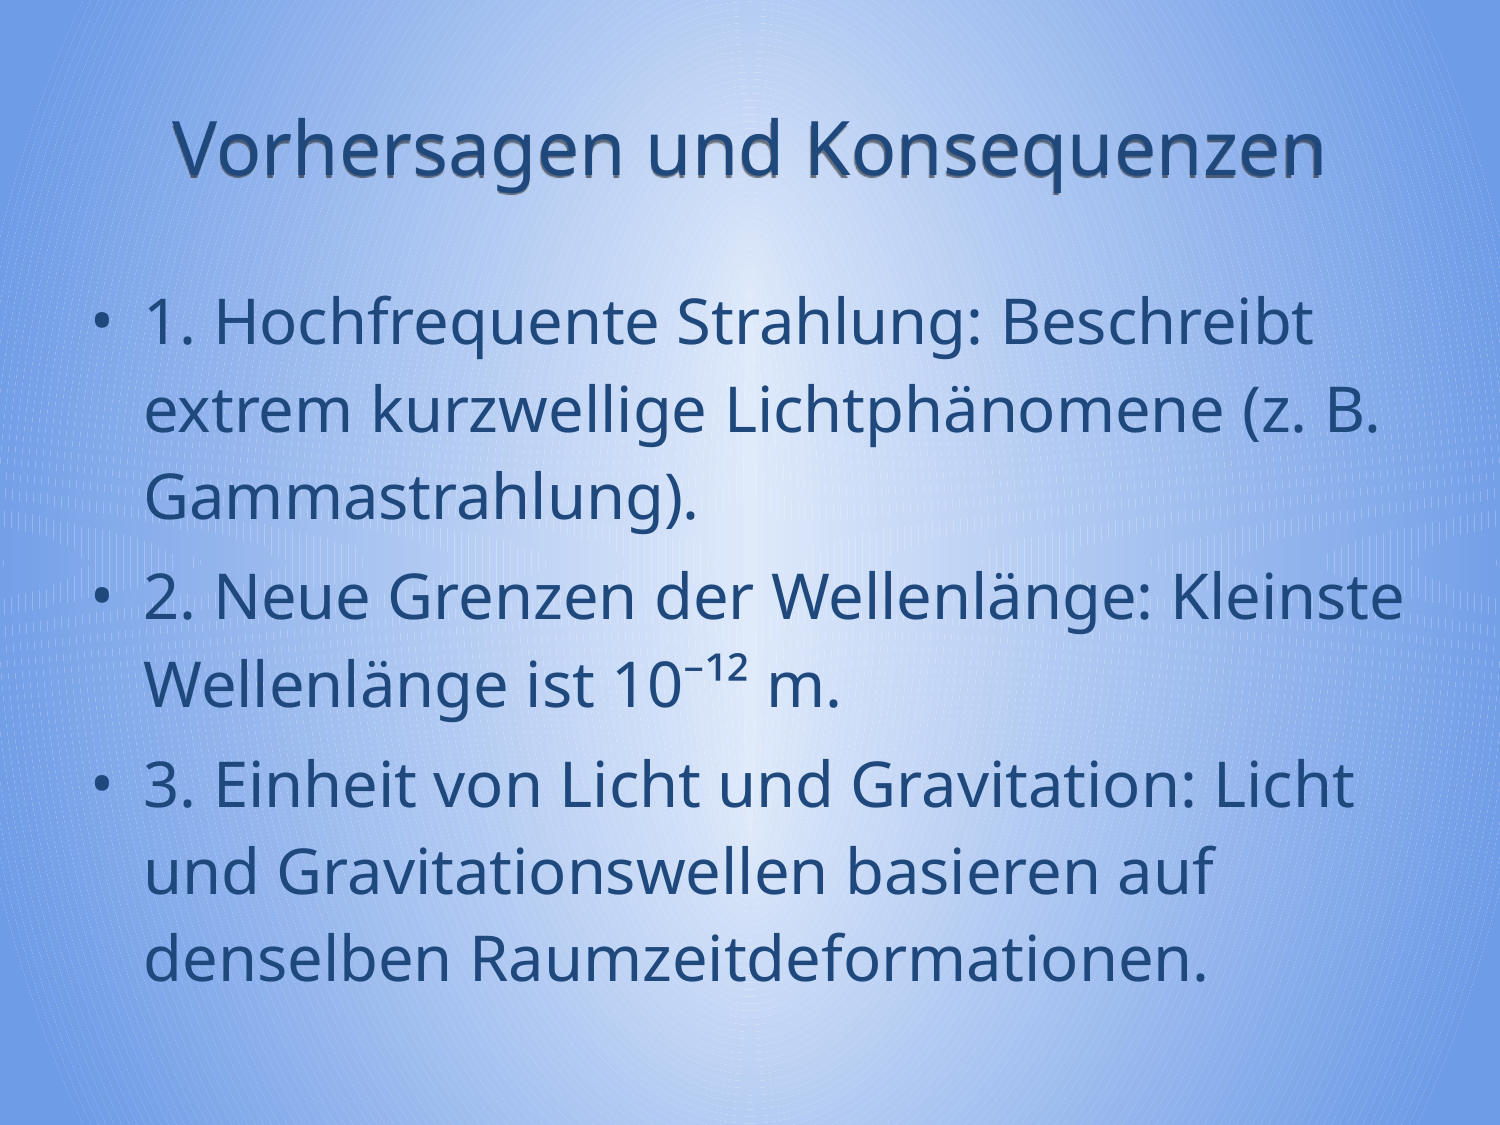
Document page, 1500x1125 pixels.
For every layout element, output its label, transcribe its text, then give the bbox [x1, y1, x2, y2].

list 1. Hochfrequente Strahlung: Beschreibt extrem kurzwellige Lichtphänomene (z. B. Gammastrahlung). 2. Neue Grenzen der Wellenlänge: Kleinste Wellenlänge ist 10⁻¹² m. 3. Einheit von Licht und Gravitation: Licht und Gravitationswellen basieren auf denselben Raumzeitdeformationen. [75, 262, 1425, 1005]
title Vorhersagen und Konsequenzen [75, 45, 1425, 233]
